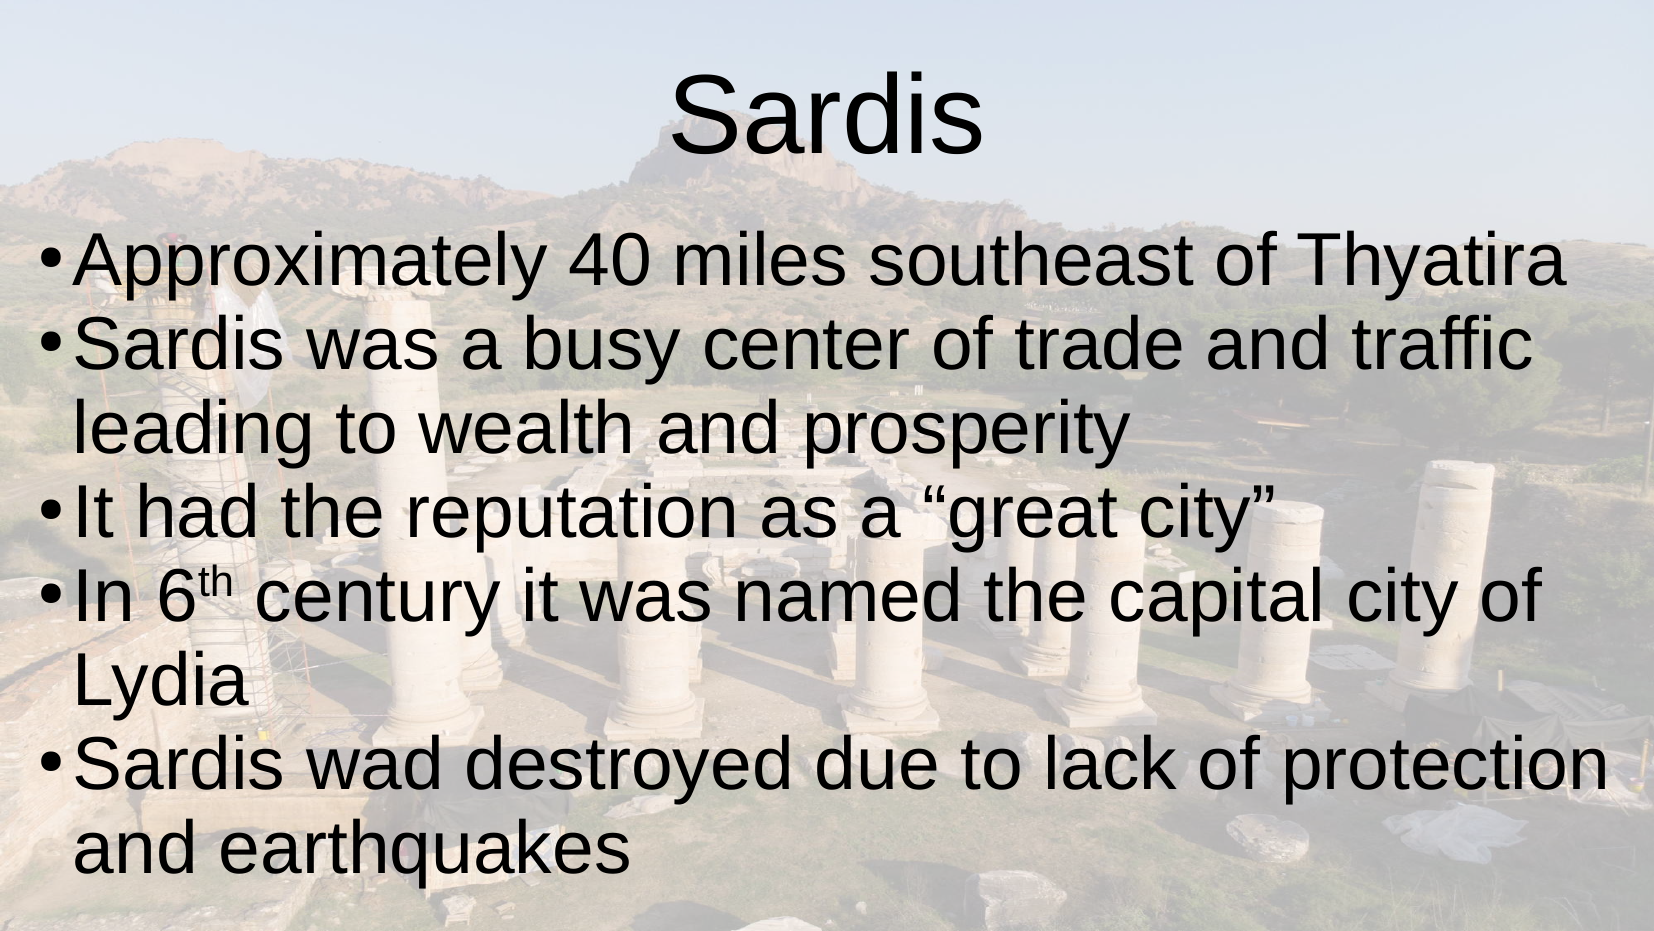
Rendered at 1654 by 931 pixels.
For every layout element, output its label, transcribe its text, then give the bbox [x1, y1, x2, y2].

title Sardis [82, 37, 1571, 193]
picture [0, 0, 1654, 931]
subtitle Approximately 40 miles southeast of Thyatira Sardis was a busy center of trade and traffic leading to wealth and prosperity It had the reputation as a “great city” In 6th century it was named the capital city of Lydia Sardis wad destroyed due to lack of protection and earthquakes [37, 217, 1613, 931]
